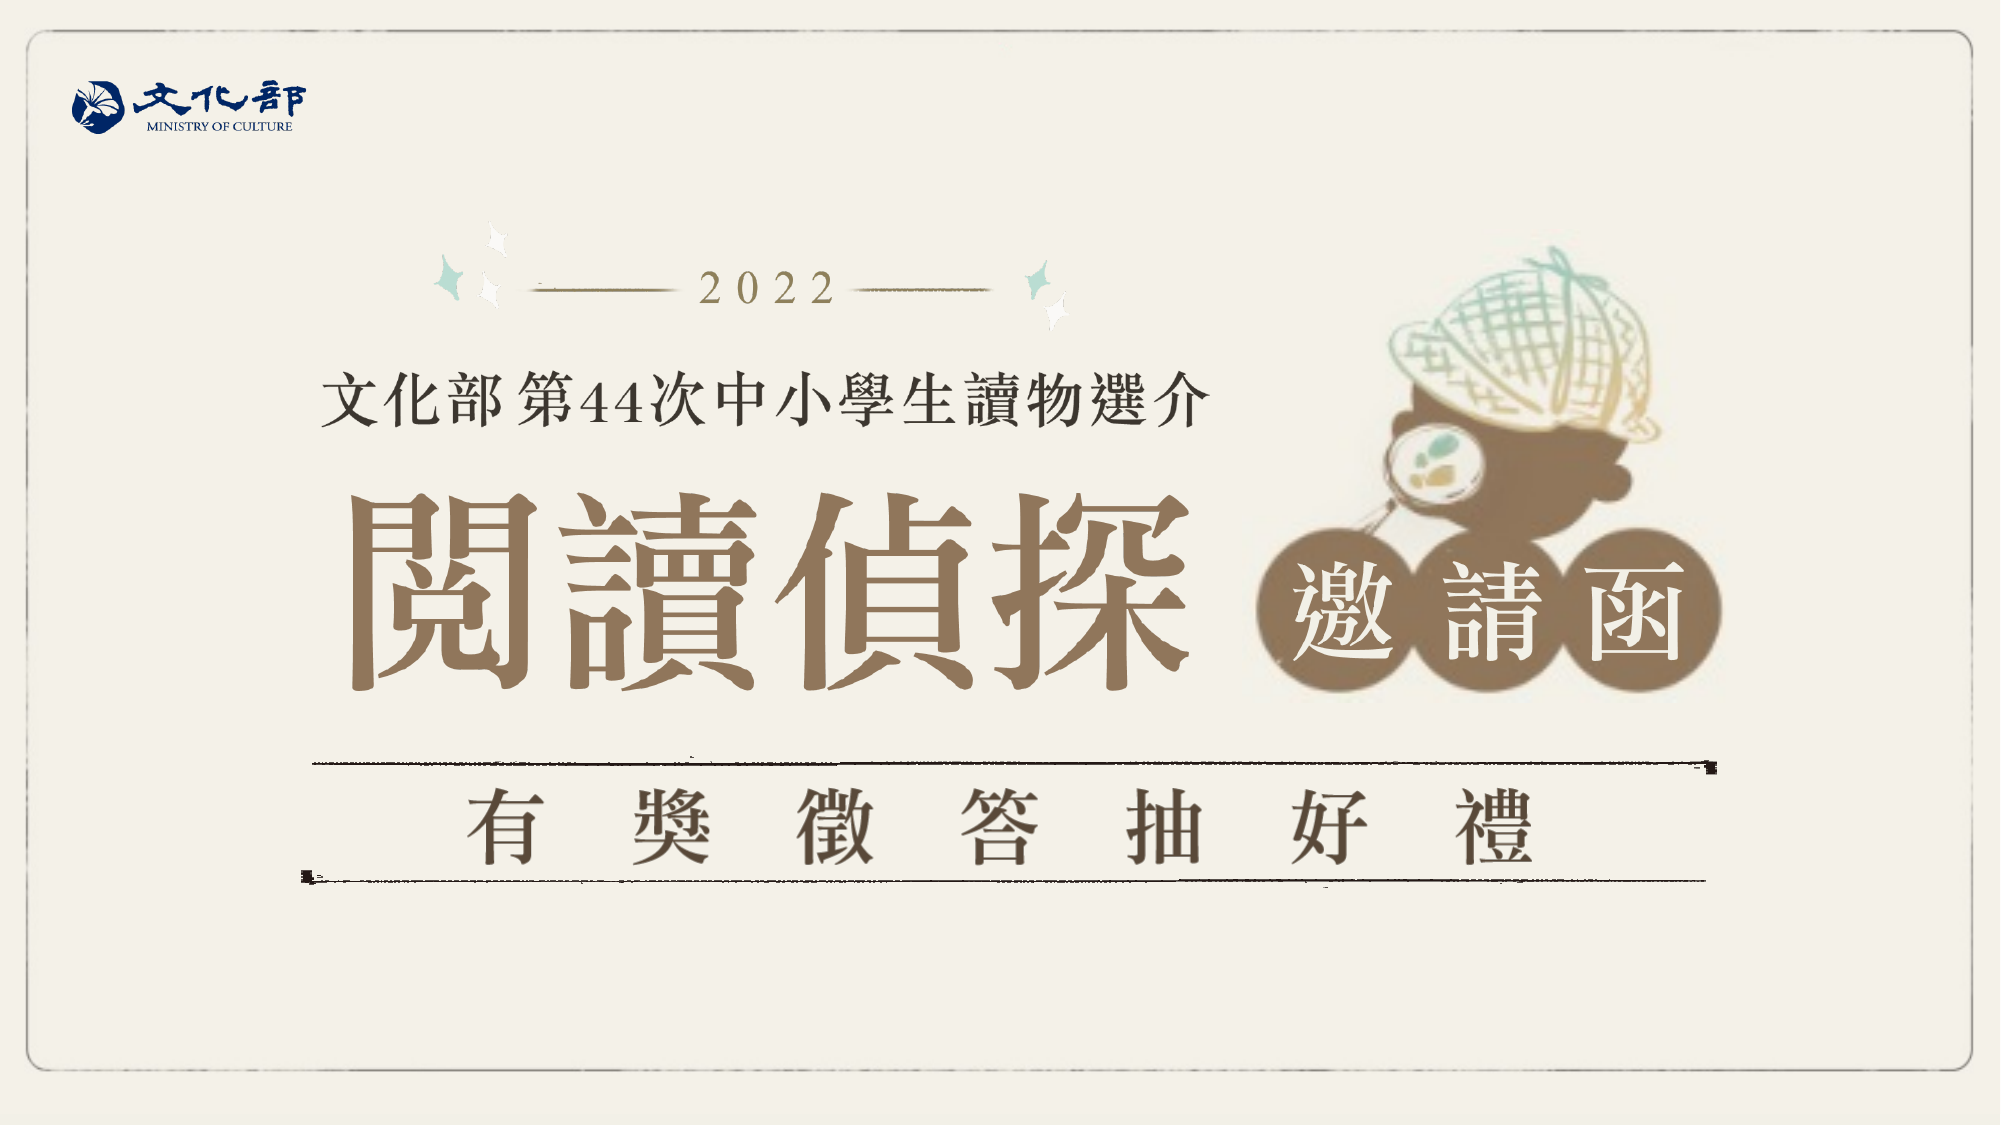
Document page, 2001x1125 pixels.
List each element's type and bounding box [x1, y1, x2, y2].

picture [43, 55, 334, 168]
picture [204, 208, 1796, 930]
